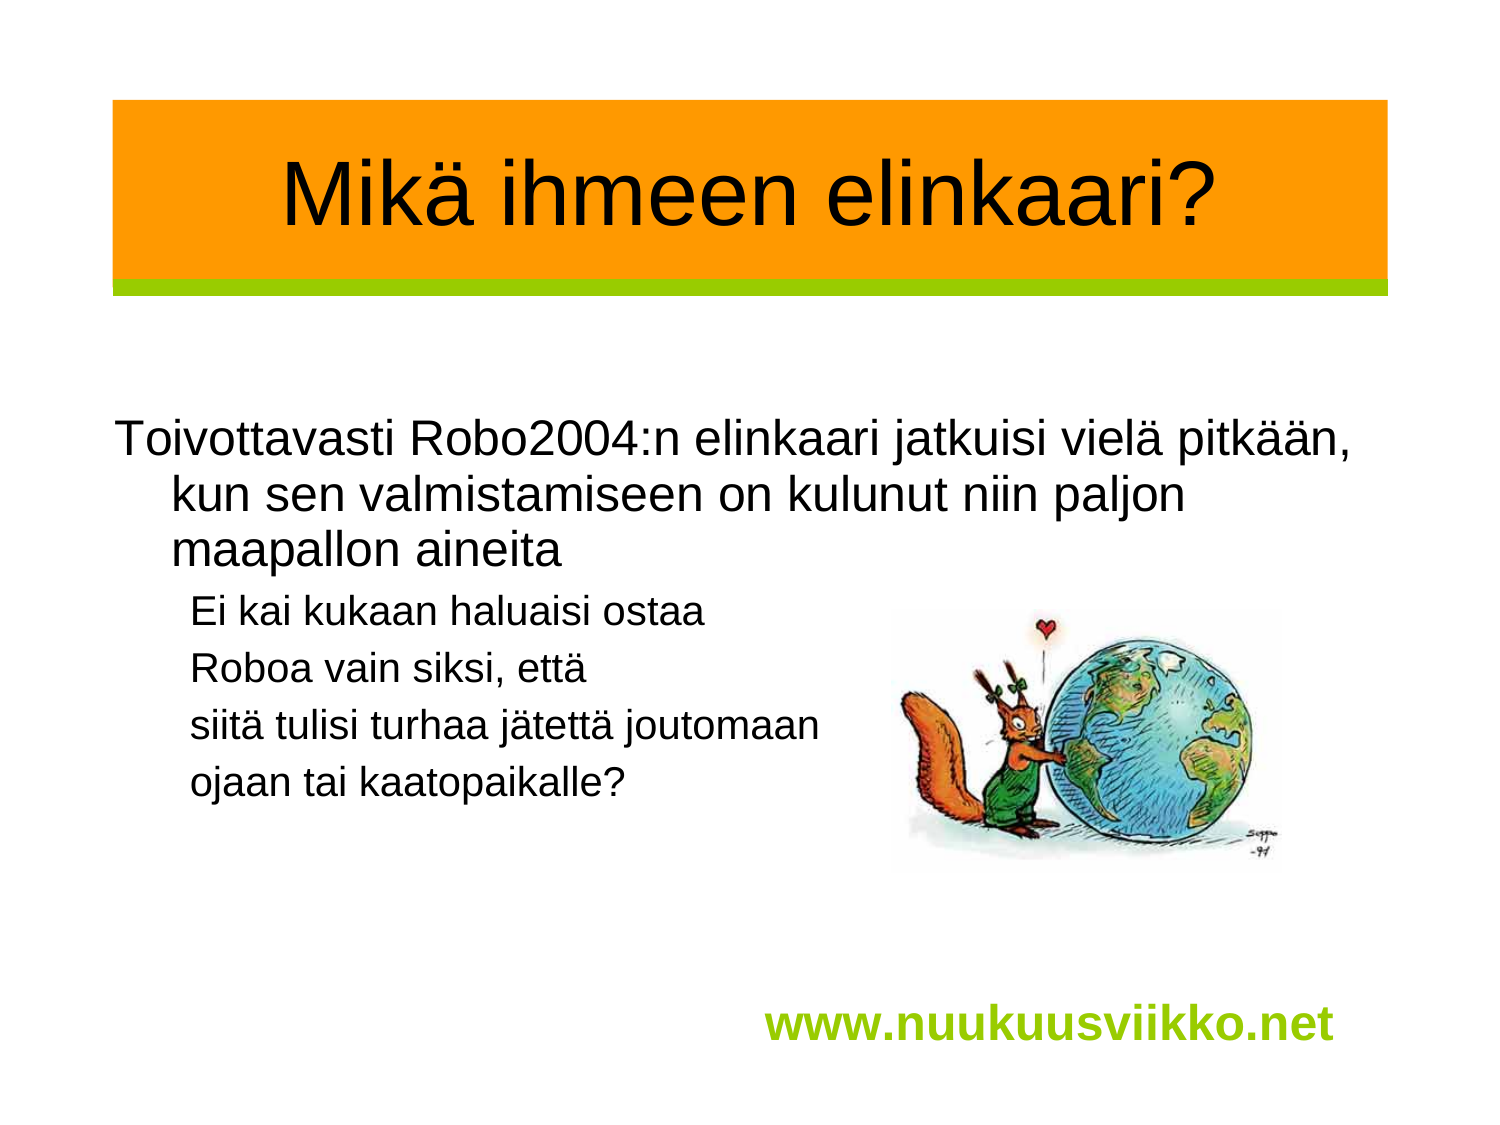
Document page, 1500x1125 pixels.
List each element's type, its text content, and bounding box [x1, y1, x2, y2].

picture [891, 609, 1282, 873]
text_box www.nuukuusviikko.net [750, 987, 1350, 1059]
title Mikä ihmeen elinkaari? [112, 99, 1388, 279]
list Toivottavasti Robo2004:n elinkaari jatkuisi vielä pitkään, kun sen valmistamiseen on kulunut niin paljon maapallon aineita Ei kai kukaan haluaisi ostaa Roboa vain siksi, että siitä tulisi turhaa jätettä joutomaan ojaan tai kaatopaikalle? [99, 324, 1388, 1125]
